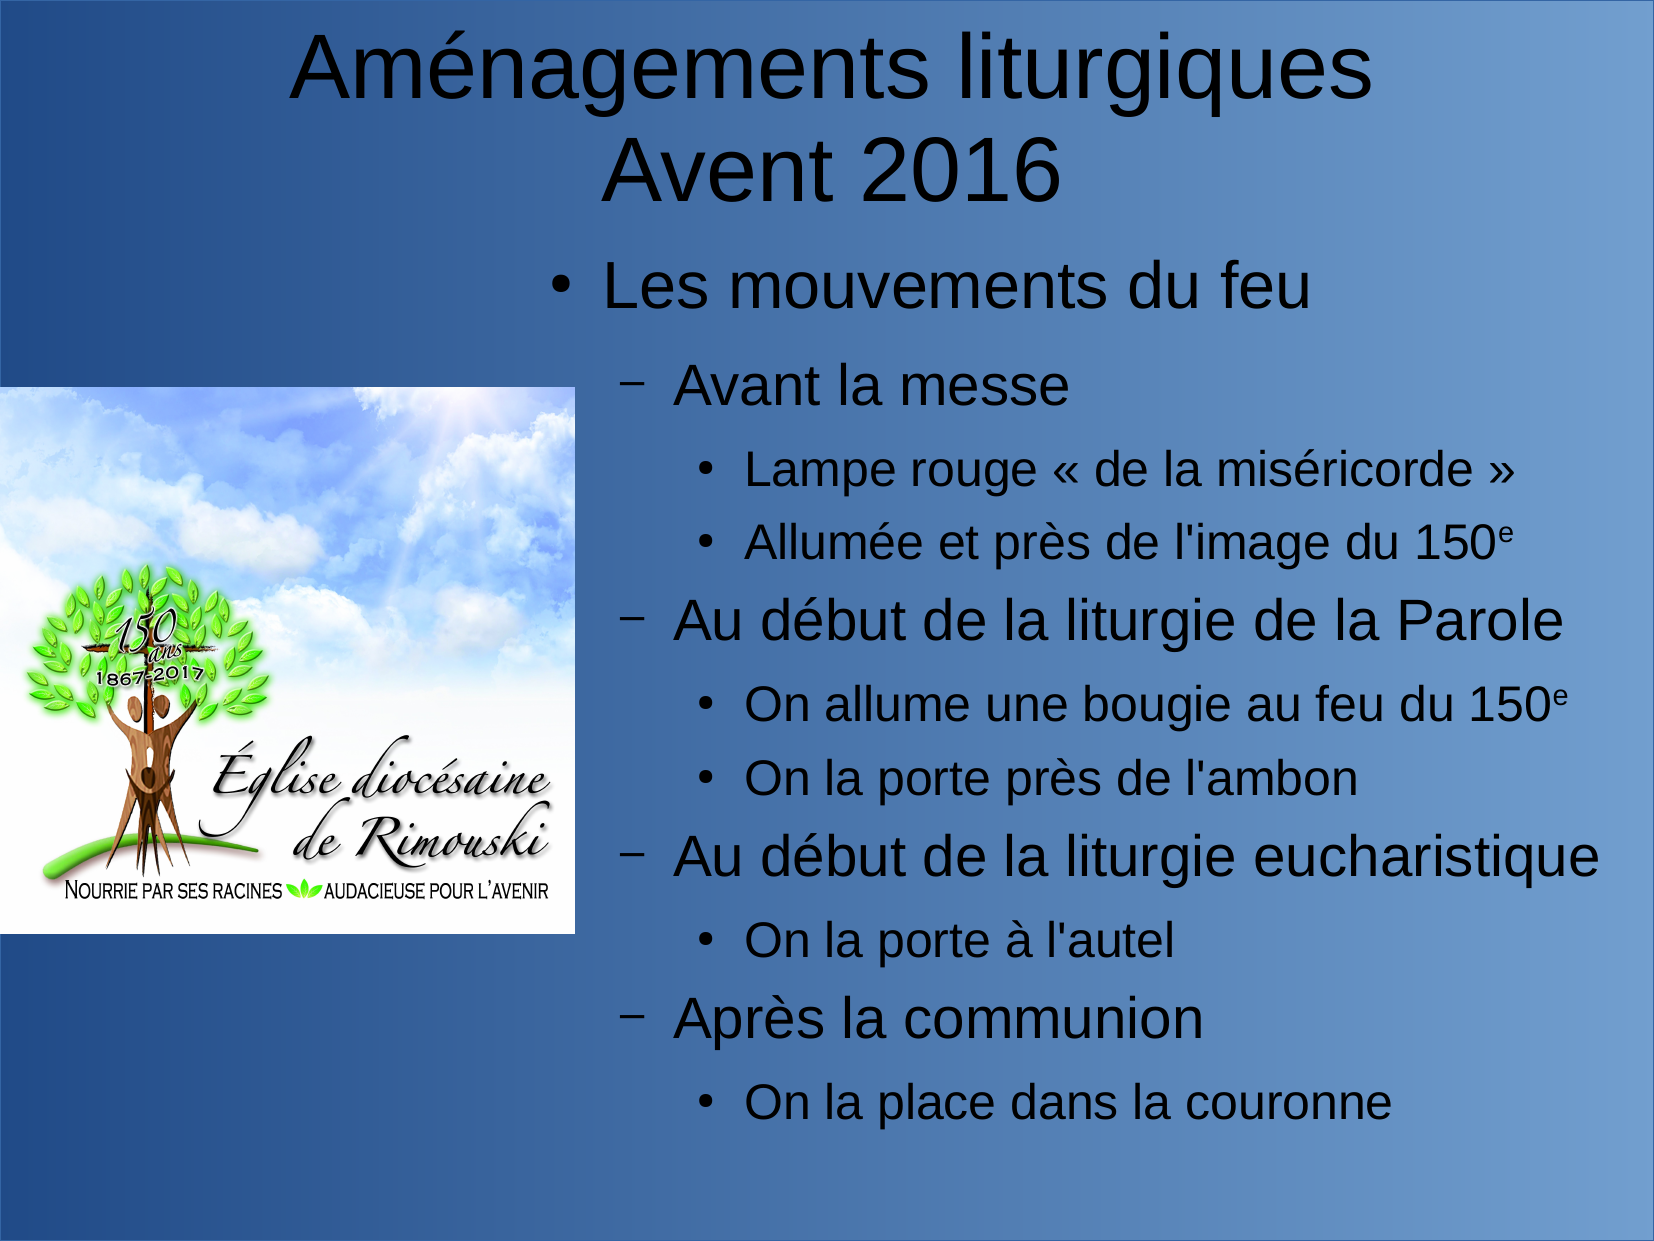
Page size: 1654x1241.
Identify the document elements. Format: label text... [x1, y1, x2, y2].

title Aménagements liturgiques Avent 2016 [181, 11, 1484, 225]
list Les mouvements du feu Avant la messe Lampe rouge « de la miséricorde » Allumée et près de l'image du 150e Au début de la liturgie de la Parole On allume une bougie au feu du 150e On la porte près de l'ambon Au début de la liturgie eucharistique On la porte à l'autel Après la communion On la place dans la couronne [531, 248, 1619, 1158]
picture [0, 387, 531, 934]
